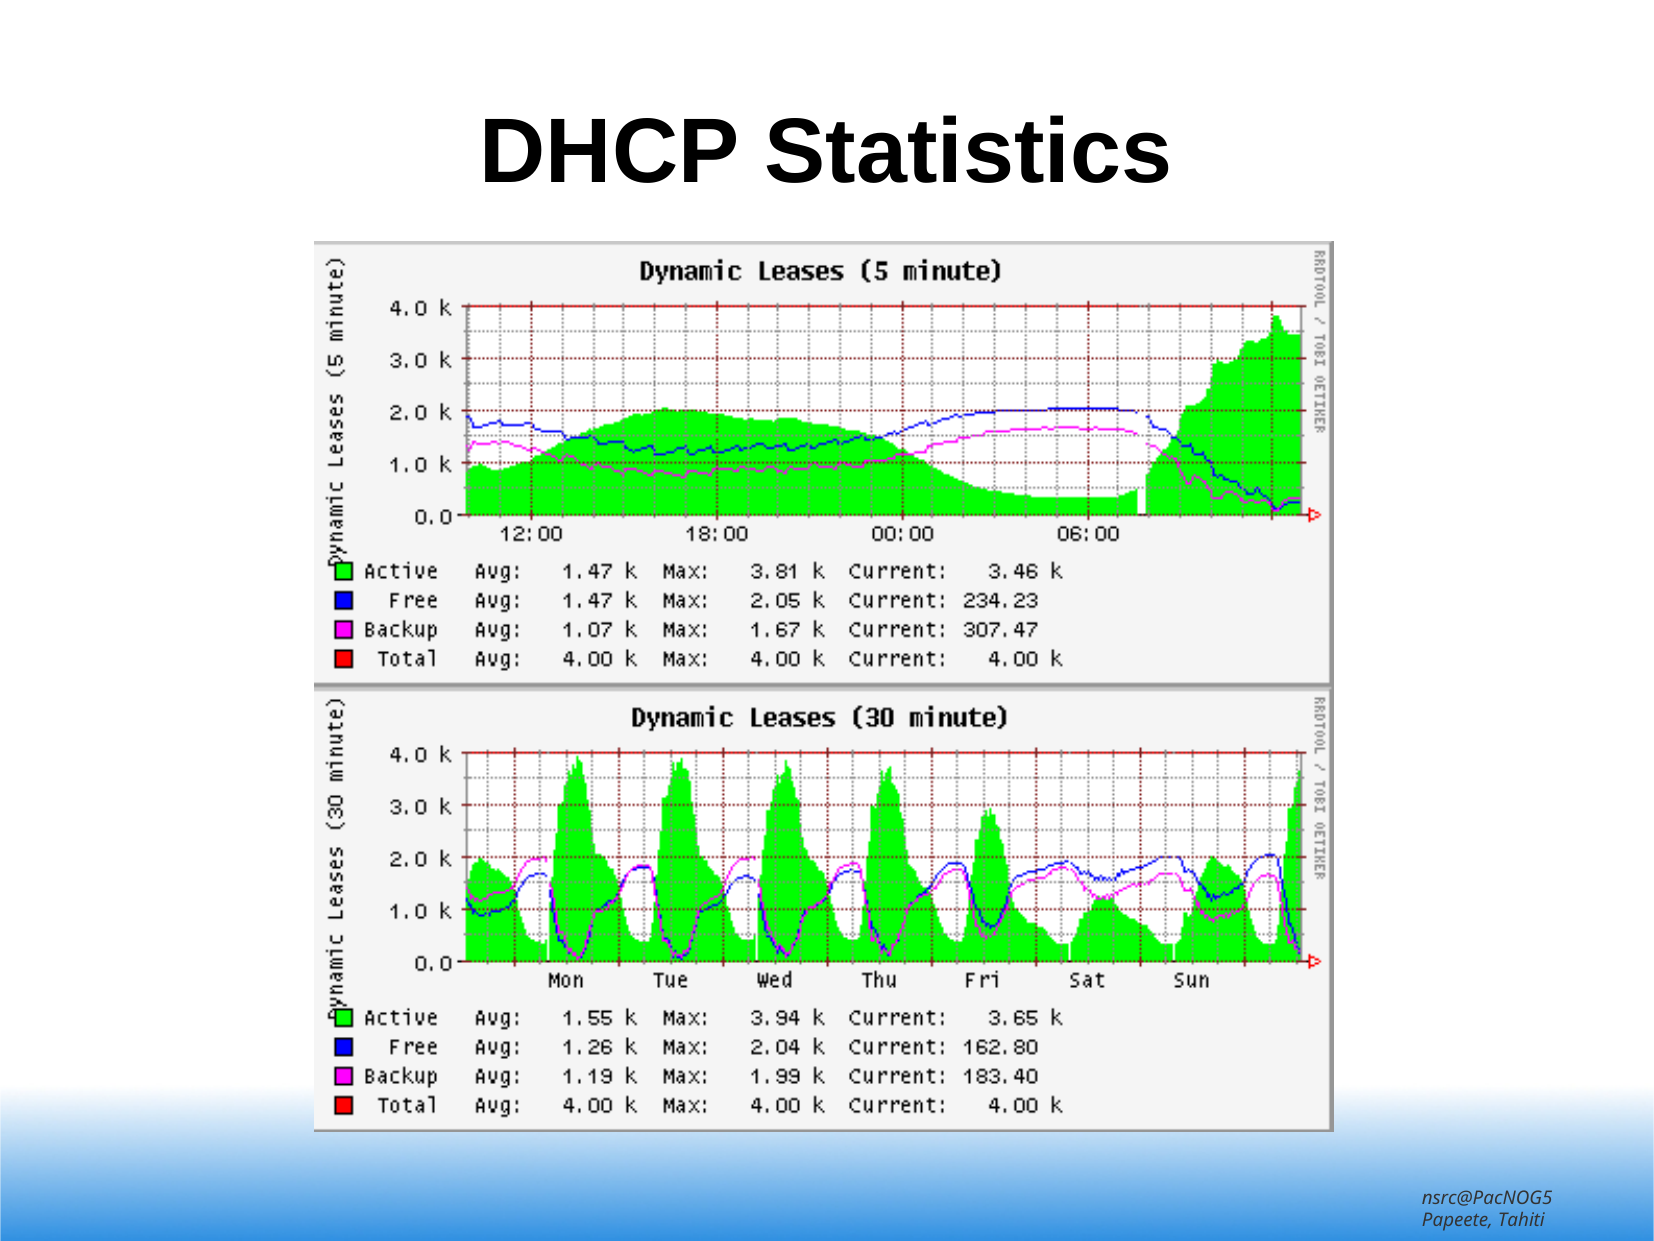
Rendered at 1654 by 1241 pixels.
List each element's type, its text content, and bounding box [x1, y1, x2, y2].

title DHCP Statistics [82, 49, 1571, 257]
picture [0, 241, 1654, 1241]
